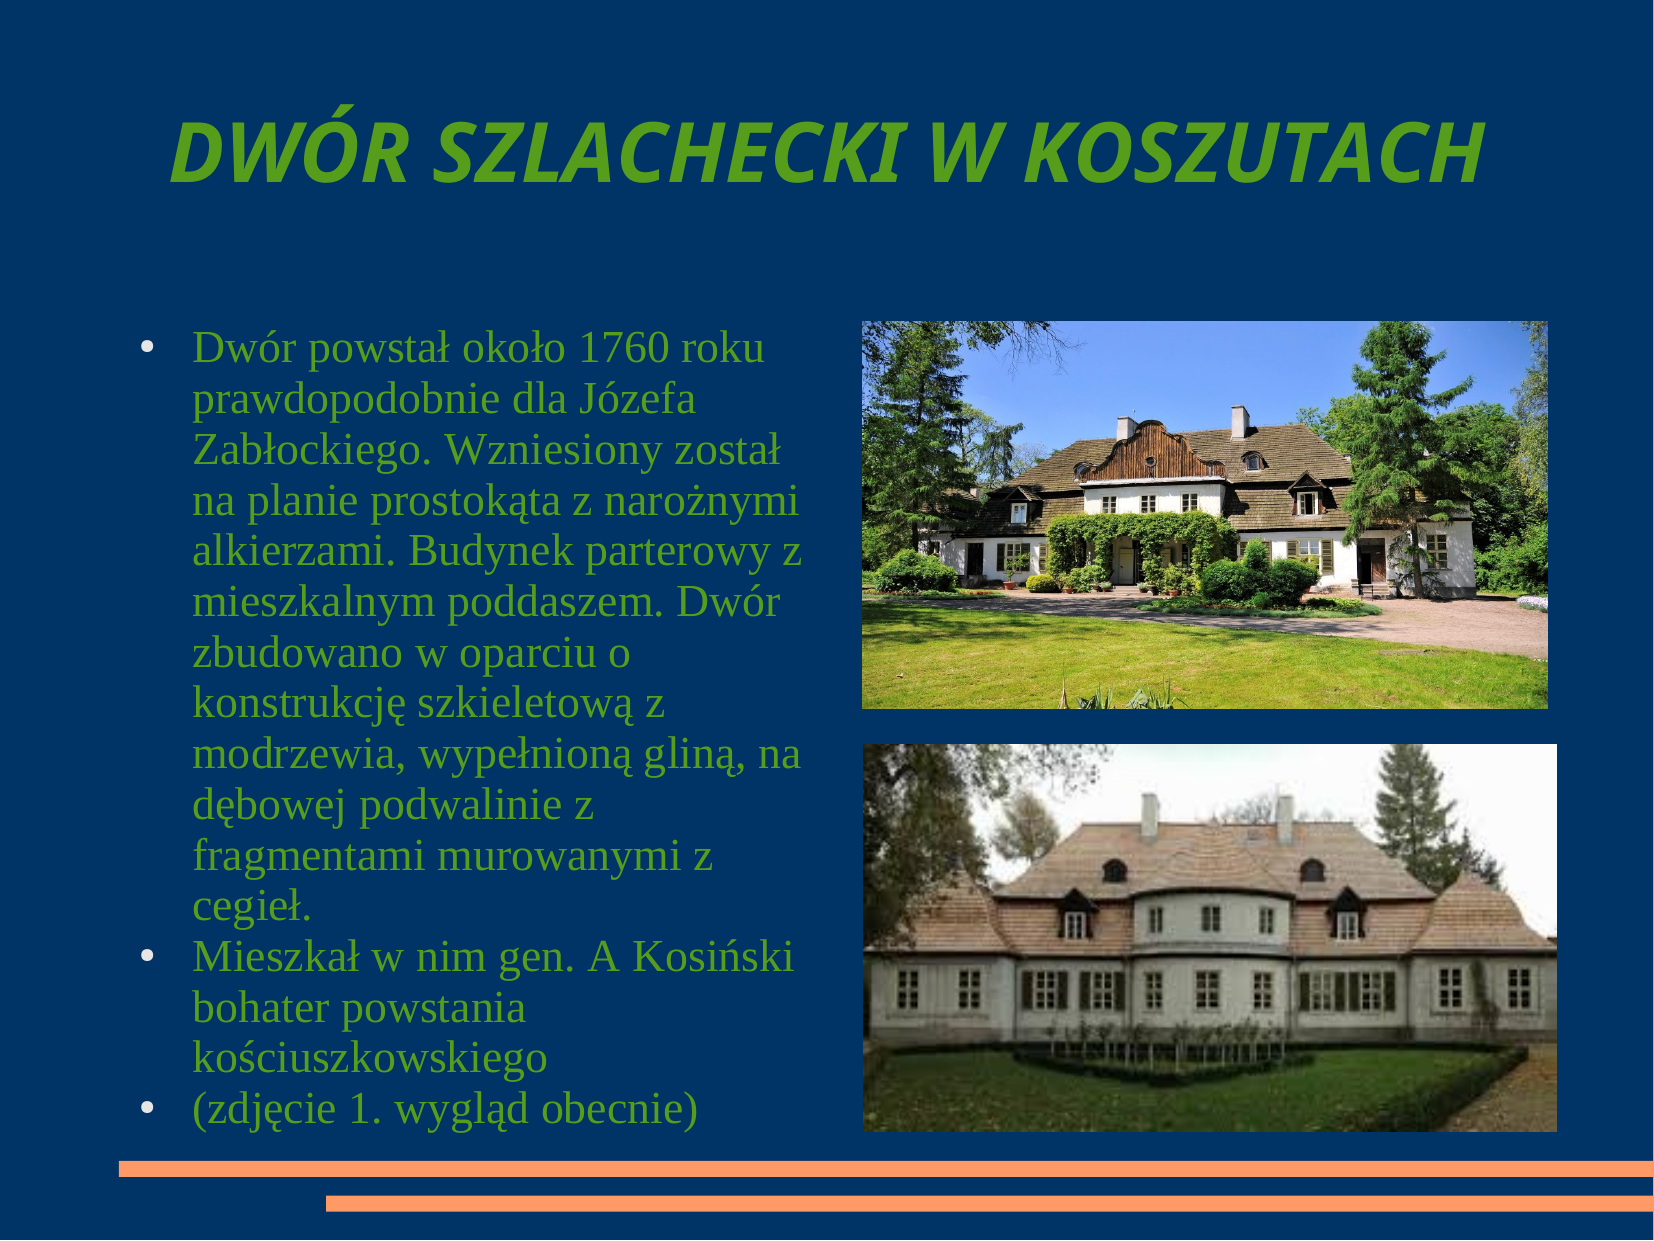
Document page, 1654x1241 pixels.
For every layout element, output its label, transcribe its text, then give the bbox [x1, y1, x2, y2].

picture [863, 744, 1557, 1132]
picture [862, 321, 1548, 709]
title DWÓR SZLACHECKI W KOSZUTACH [121, 46, 1534, 254]
list Dwór powstał około 1760 roku prawdopodobnie dla Józefa Zabłockiego. Wzniesiony został na planie prostokąta z narożnymi alkierzami. Budynek parterowy z mieszkalnym poddaszem. Dwór zbudowano w oparciu o konstrukcję szkieletową z modrzewia, wypełnioną gliną, na dębowej podwalinie z fragmentami murowanymi z cegieł. Mieszkał w nim gen. A Kosiński bohater powstania kościuszkowskiego (zdjęcie 1. wygląd obecnie) [121, 322, 824, 1139]
